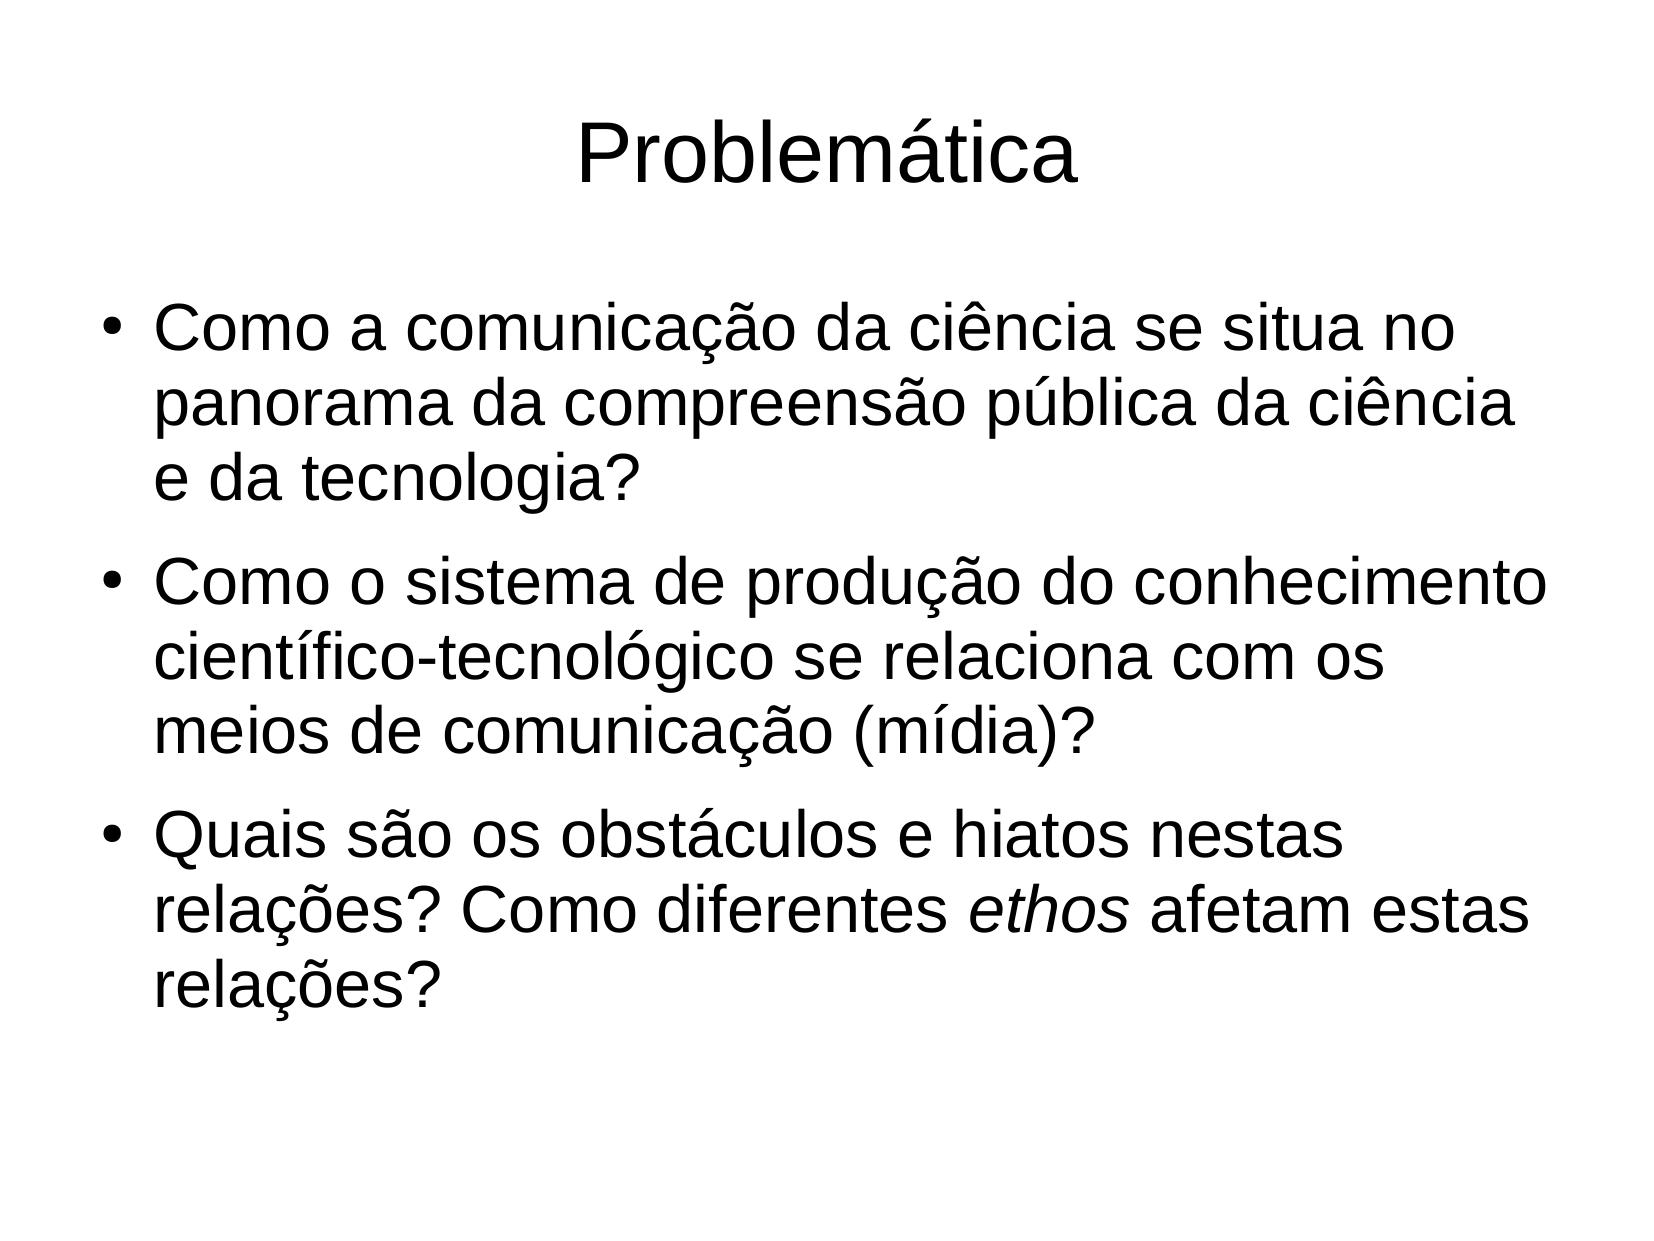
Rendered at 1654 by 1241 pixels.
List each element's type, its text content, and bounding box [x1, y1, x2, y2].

list Como a comunicação da ciência se situa no panorama da compreensão pública da ciência e da tecnologia? Como o sistema de produção do conhecimento científico-tecnológico se relaciona com os meios de comunicação (mídia)? Quais são os obstáculos e hiatos nestas relações? Como diferentes ethos afetam estas relações? [82, 290, 1571, 1022]
title Problemática [82, 49, 1571, 257]
